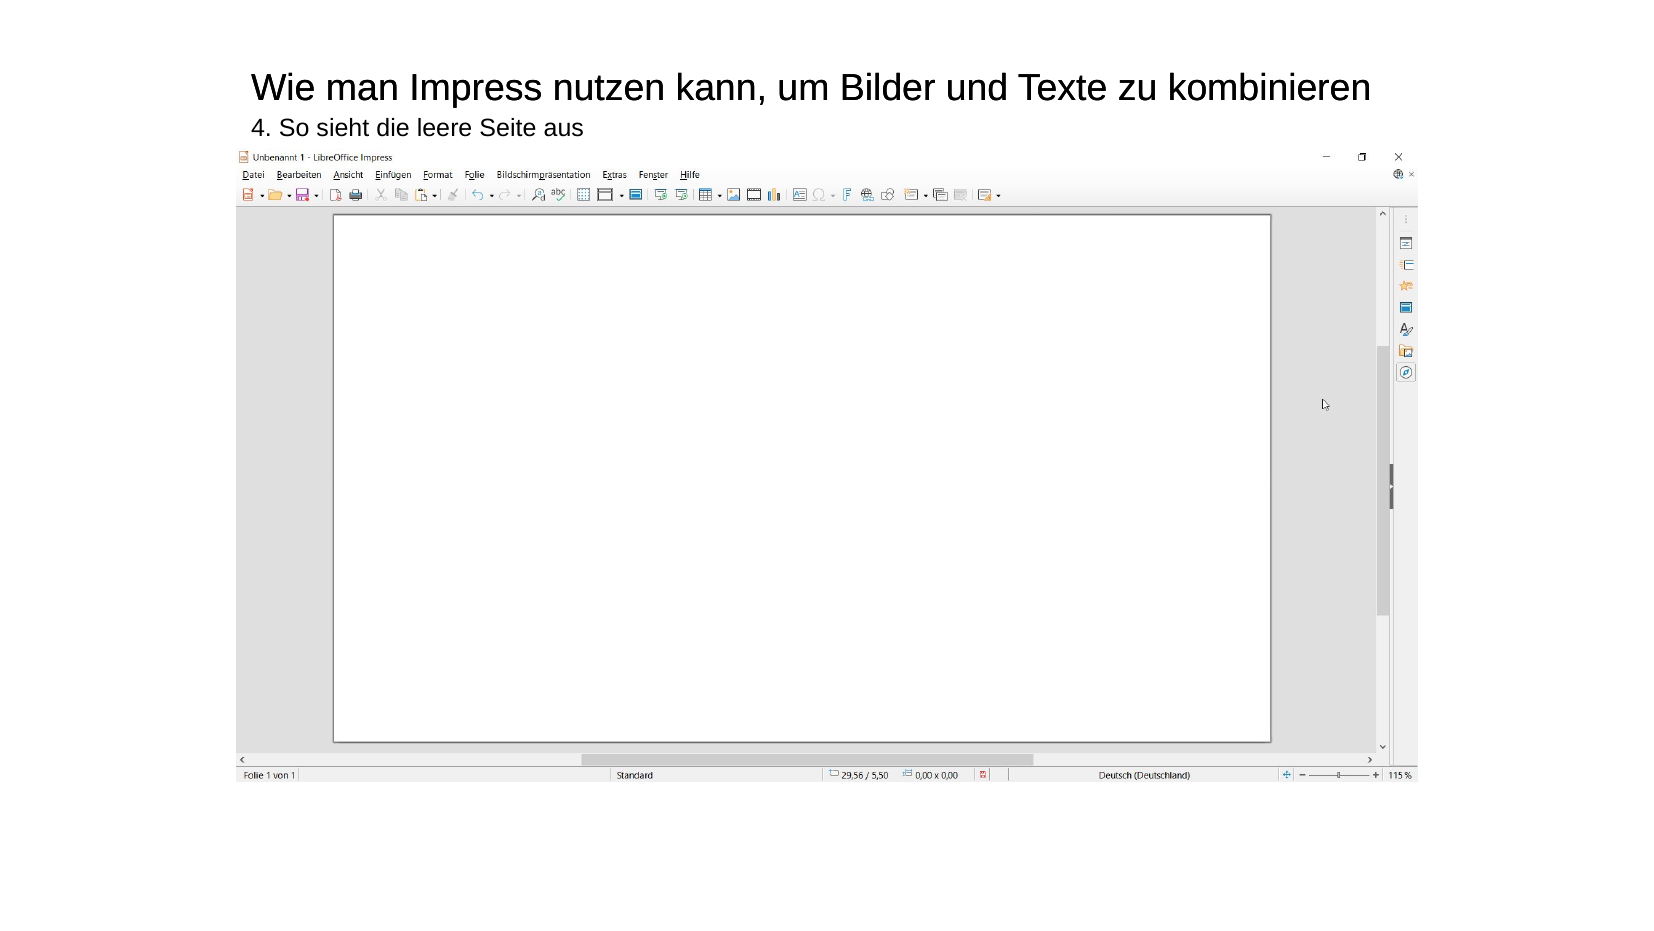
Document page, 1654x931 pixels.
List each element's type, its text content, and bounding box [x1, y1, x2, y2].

text_box Wie man Impress nutzen kann, um Bilder und Texte zu kombinieren [236, 59, 1418, 106]
text_box 4. So sieht die leere Seite aus [236, 106, 1418, 148]
picture [236, 148, 1418, 782]
